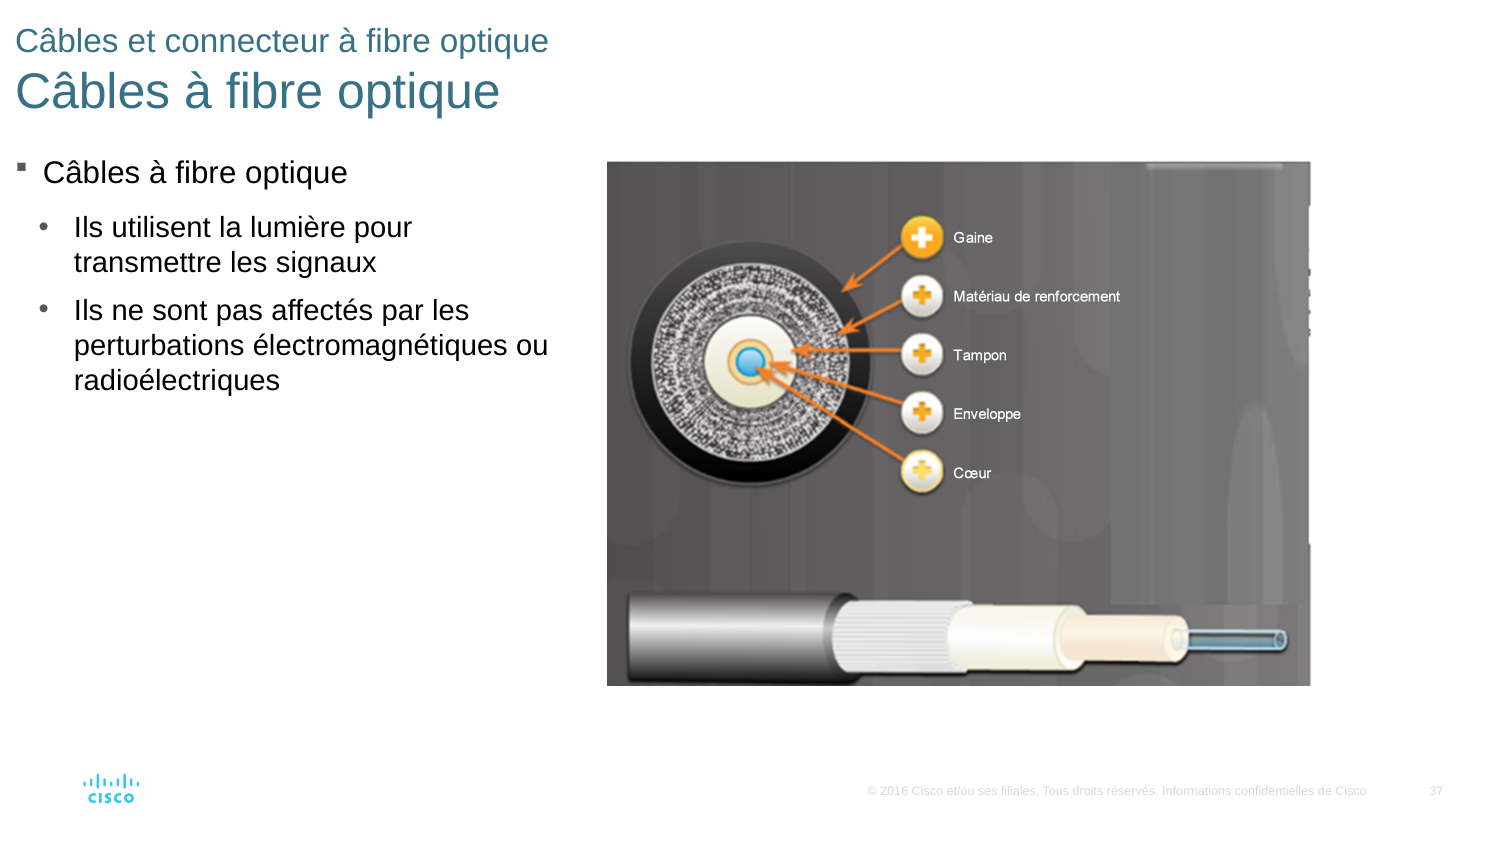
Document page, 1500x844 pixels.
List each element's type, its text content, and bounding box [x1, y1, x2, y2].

list Câbles à fibre optique Ils utilisent la lumière pour transmettre les signaux Ils ne sont pas affectés par les perturbations électromagnétiques ou radioélectriques [0, 144, 591, 512]
title Câbles et connecteur à fibre optique Câbles à fibre optique [0, 6, 1500, 131]
picture [607, 158, 1312, 686]
